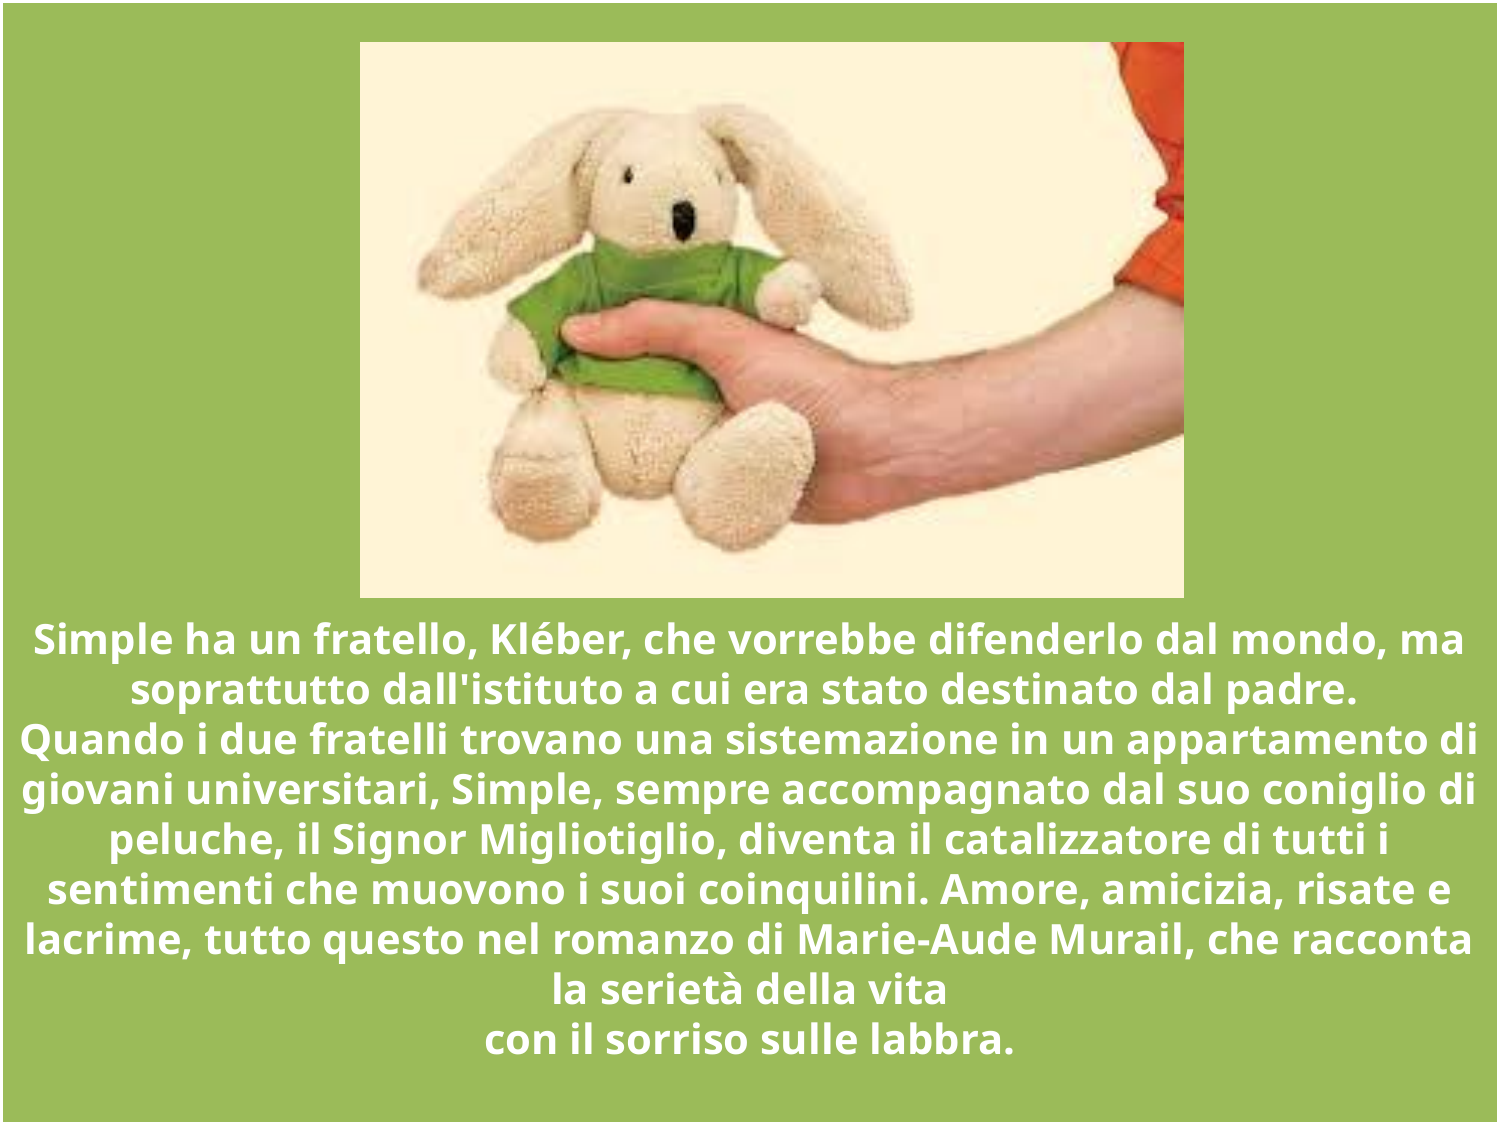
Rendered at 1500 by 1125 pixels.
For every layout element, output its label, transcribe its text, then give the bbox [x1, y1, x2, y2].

picture [360, 42, 1184, 598]
text_box Simple ha un fratello, Kléber, che vorrebbe difenderlo dal mondo, ma soprattutto dall'istituto a cui era stato destinato dal padre. Quando i due fratelli trovano una sistemazione in un appartamento di giovani universitari, Simple, sempre accompagnato dal suo coniglio di peluche, il Signor Migliotiglio, diventa il catalizzatore di tutti i sentimenti che muovono i suoi coinquilini. Amore, amicizia, risate e lacrime, tutto questo nel romanzo di Marie-Aude Murail, che racconta la serietà della vita con il sorriso sulle labbra. [0, 0, 1500, 1125]
